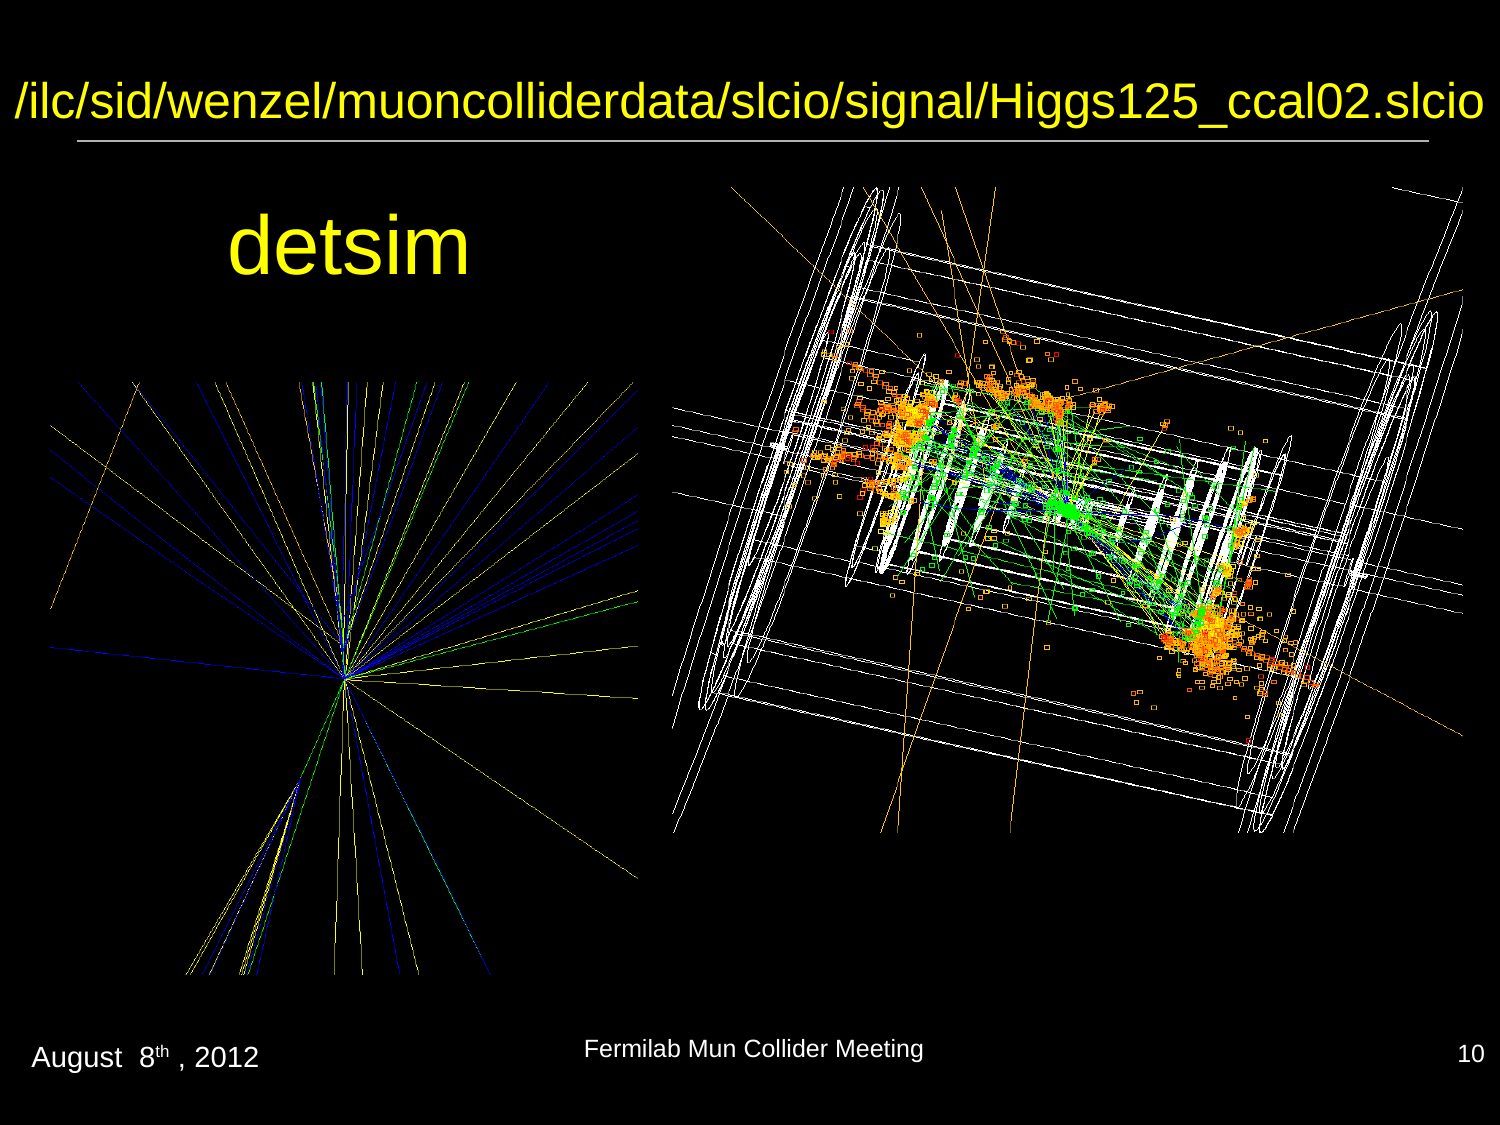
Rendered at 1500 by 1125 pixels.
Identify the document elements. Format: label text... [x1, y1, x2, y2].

title /ilc/sid/wenzel/muoncolliderdata/slcio/signal/Higgs125_ccal02.slcio [0, 14, 1500, 188]
picture [672, 188, 1463, 833]
text_box detsim [212, 192, 488, 300]
picture [50, 382, 638, 976]
